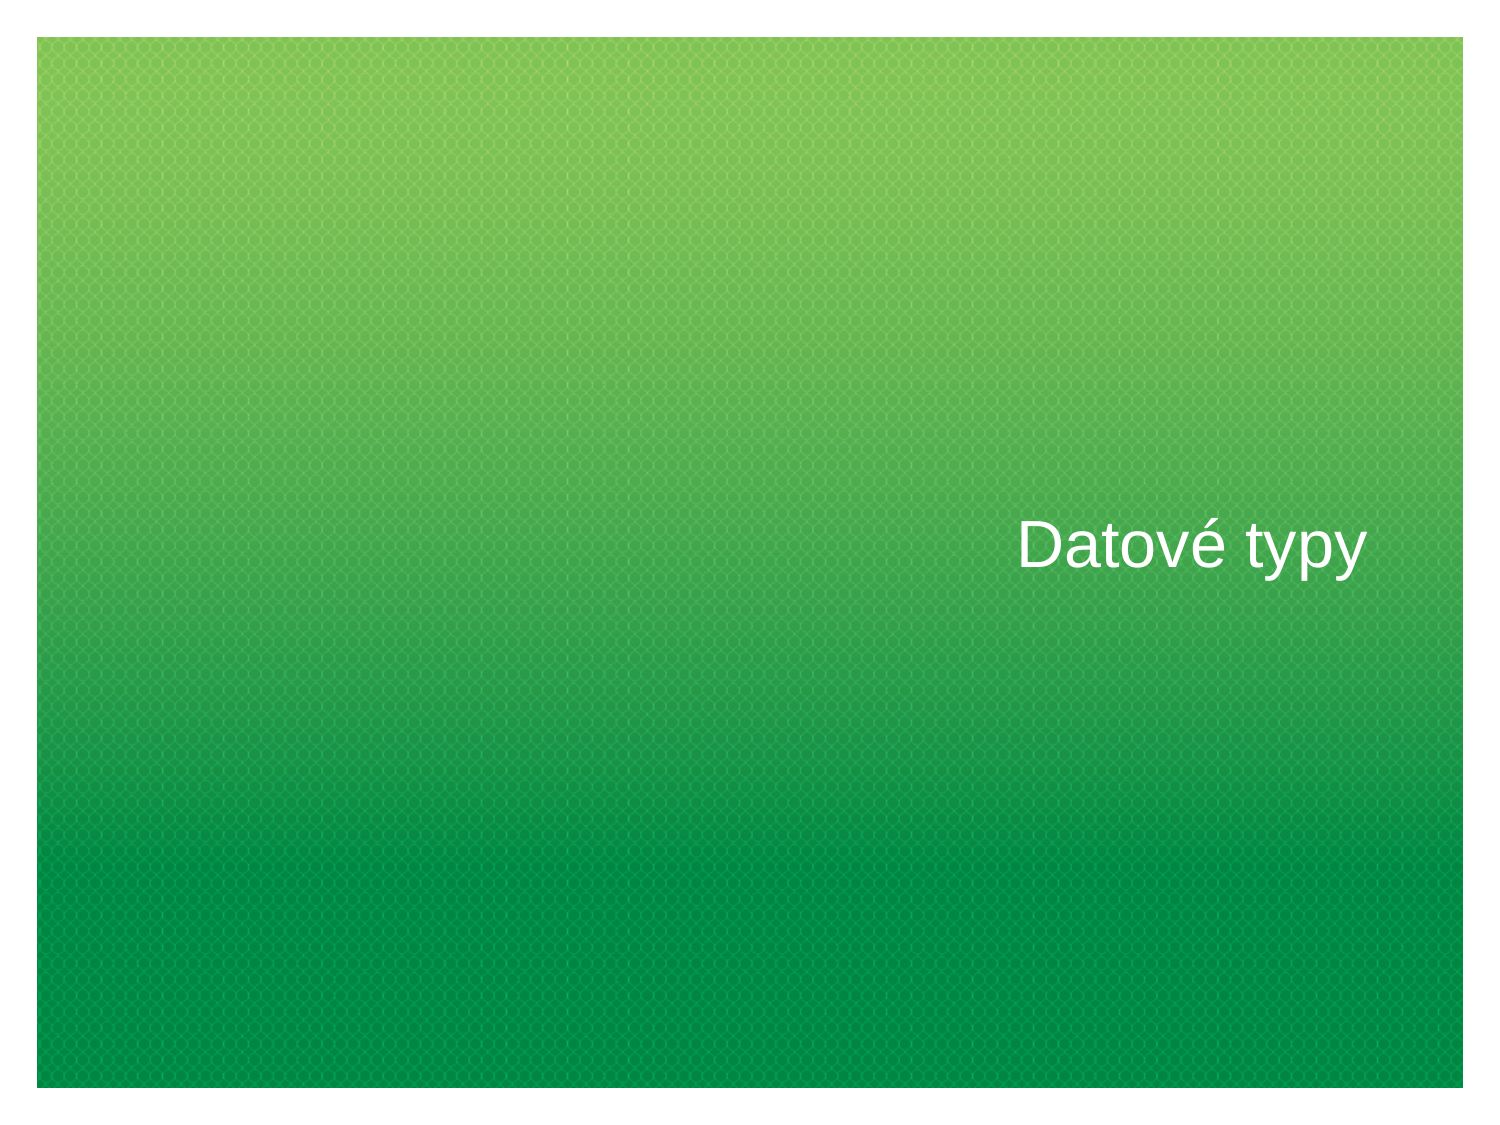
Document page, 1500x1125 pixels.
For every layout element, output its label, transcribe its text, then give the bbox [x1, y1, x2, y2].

picture [37, 37, 1463, 1088]
title Datové typy [135, 450, 1369, 638]
